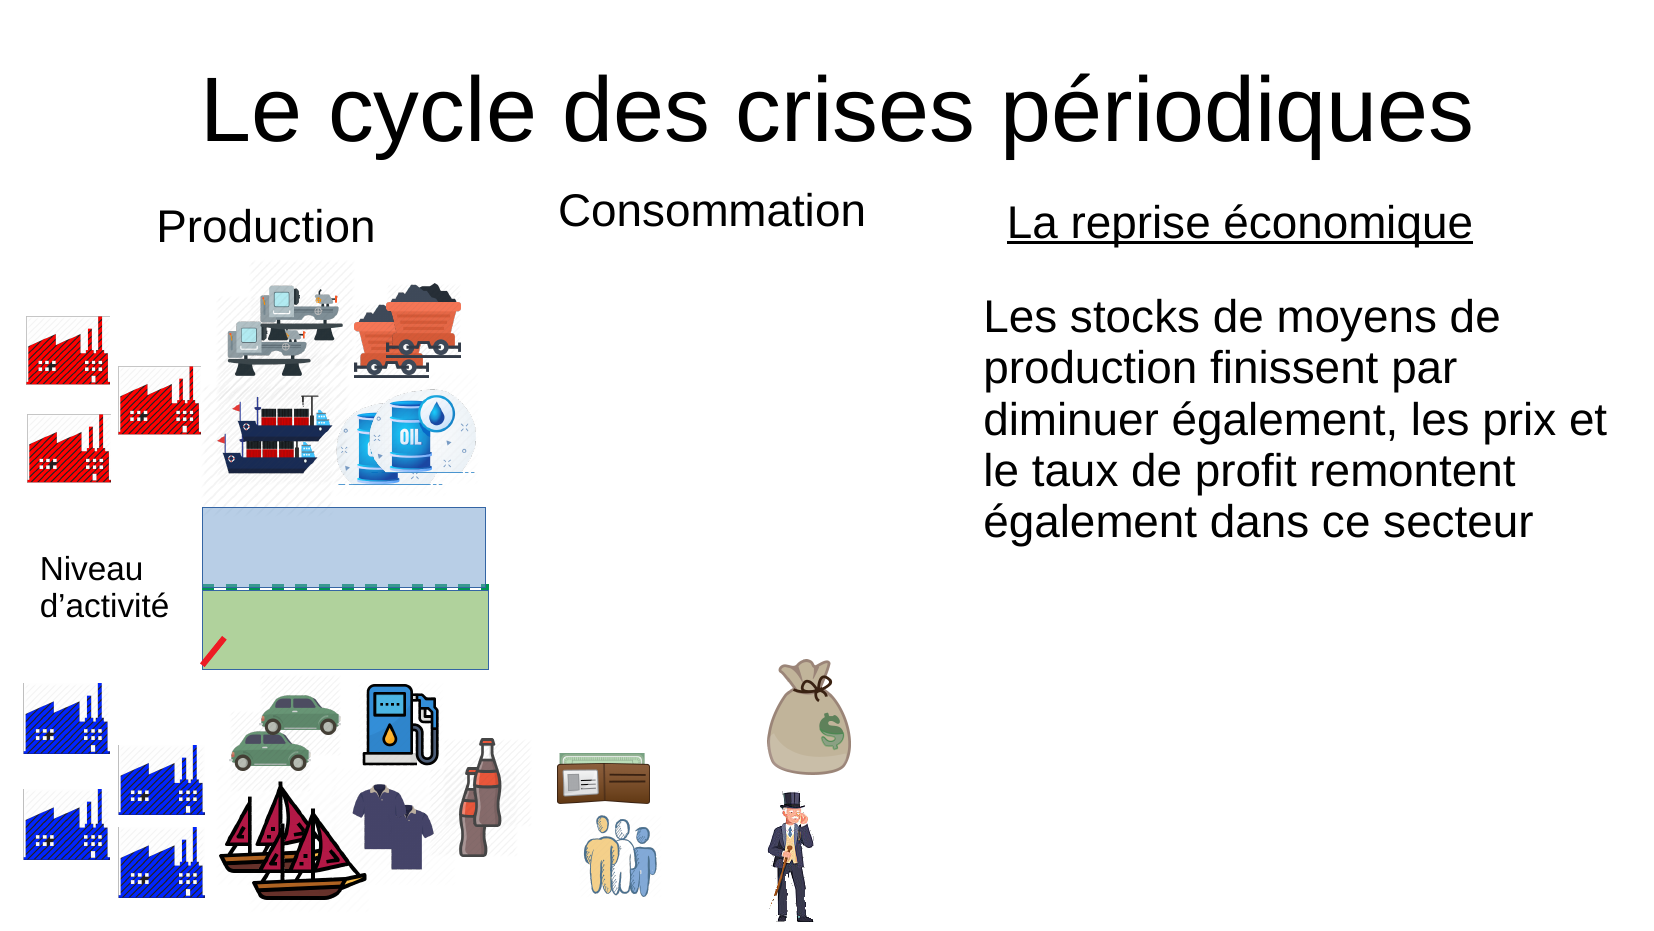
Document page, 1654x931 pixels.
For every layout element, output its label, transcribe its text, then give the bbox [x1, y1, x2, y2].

text_box [202, 507, 486, 588]
picture [557, 753, 650, 804]
picture [118, 744, 205, 815]
picture [118, 259, 479, 517]
picture [215, 674, 532, 913]
text_box Niveau d’activité [25, 543, 202, 643]
picture [767, 659, 851, 775]
picture [767, 791, 814, 922]
picture [118, 826, 205, 898]
text_box [202, 590, 489, 670]
picture [26, 316, 110, 386]
text_box Production [141, 193, 402, 260]
text_box Consommation [543, 177, 886, 295]
picture [27, 414, 111, 483]
picture [23, 788, 110, 860]
picture [578, 814, 662, 899]
picture [23, 682, 110, 754]
text_box La reprise économique [992, 189, 1642, 272]
title Le cycle des crises périodiques [47, 7, 1630, 213]
text_box Les stocks de moyens de production finissent par diminuer également, les prix et le taux de profit remontent également dans ce secteur [968, 283, 1630, 555]
